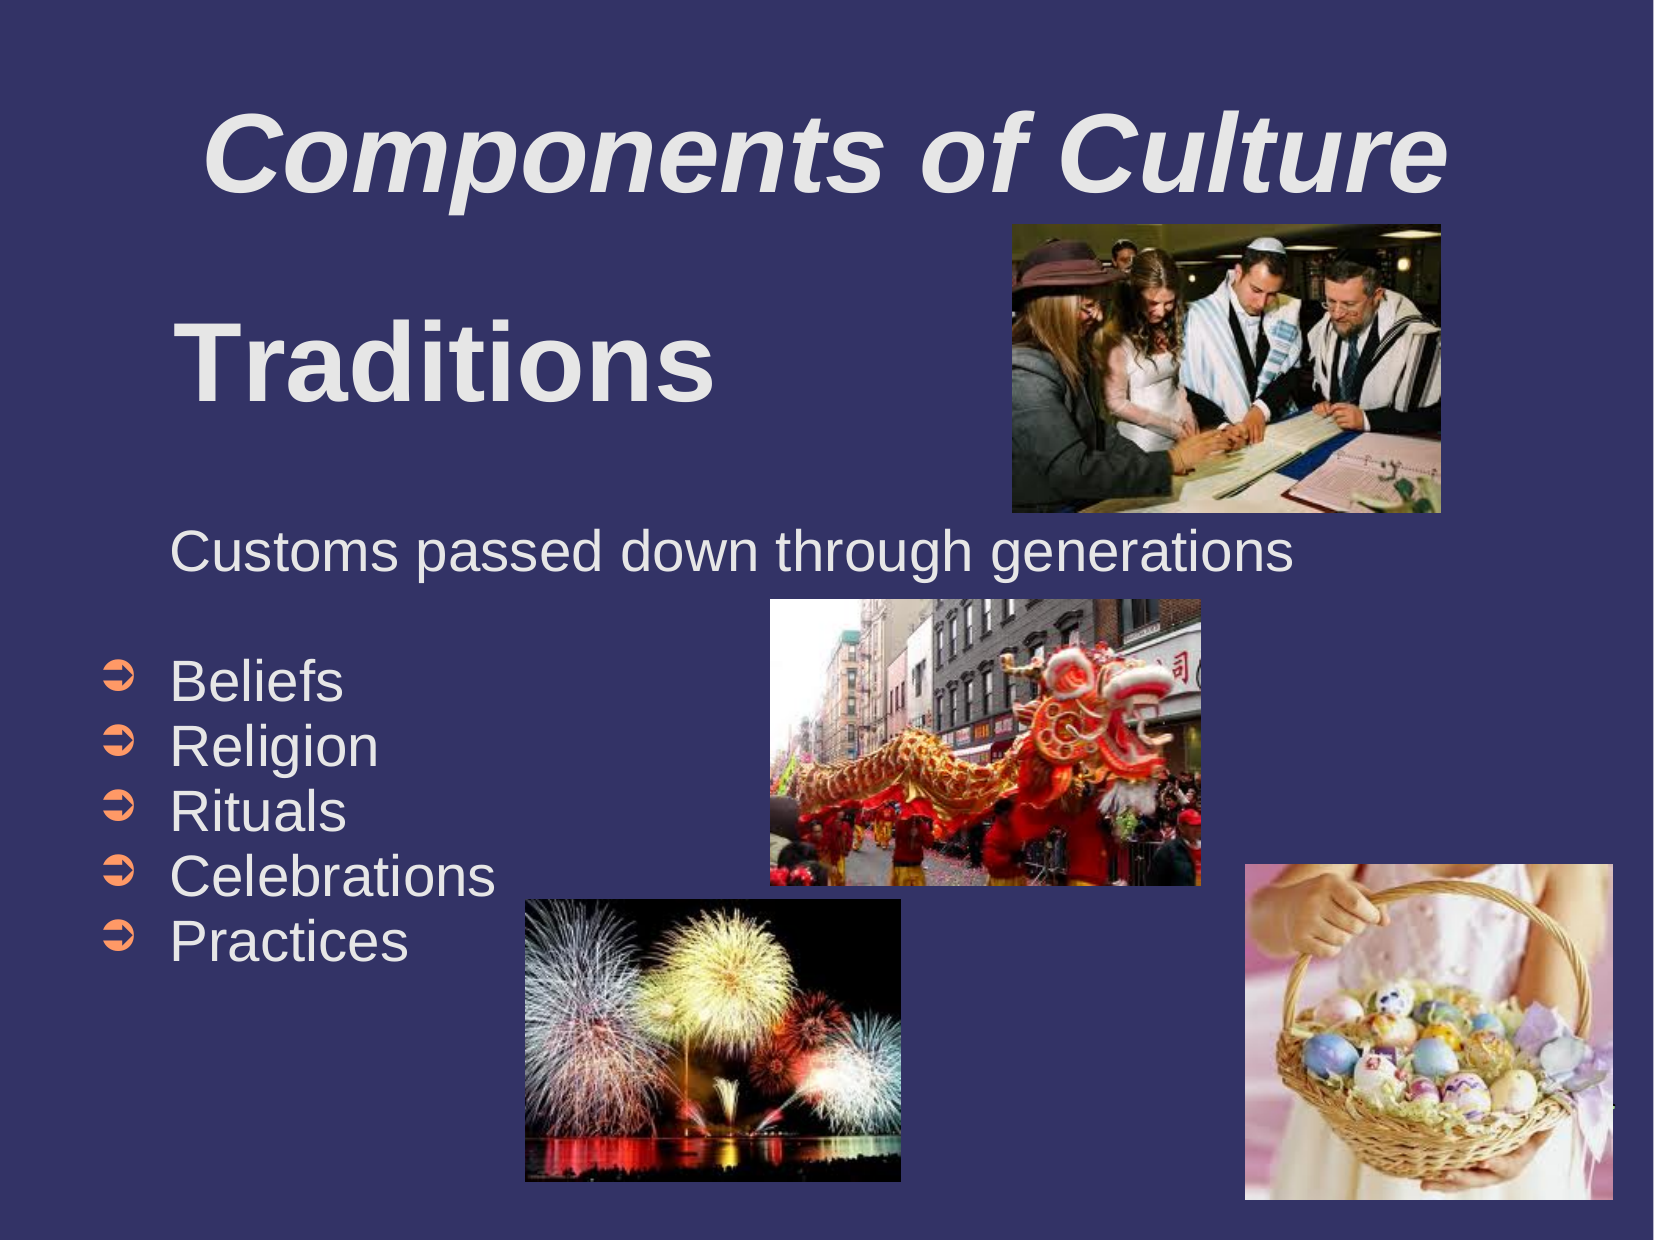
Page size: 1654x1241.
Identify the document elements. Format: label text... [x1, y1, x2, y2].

title Components of Culture [82, 49, 1571, 257]
picture [1012, 224, 1441, 513]
picture [1245, 864, 1613, 1201]
picture [525, 899, 901, 1182]
list Traditions Customs passed down through generations Beliefs Religion Rituals Celebrations Practices [86, 300, 1576, 1119]
picture [770, 599, 1201, 886]
